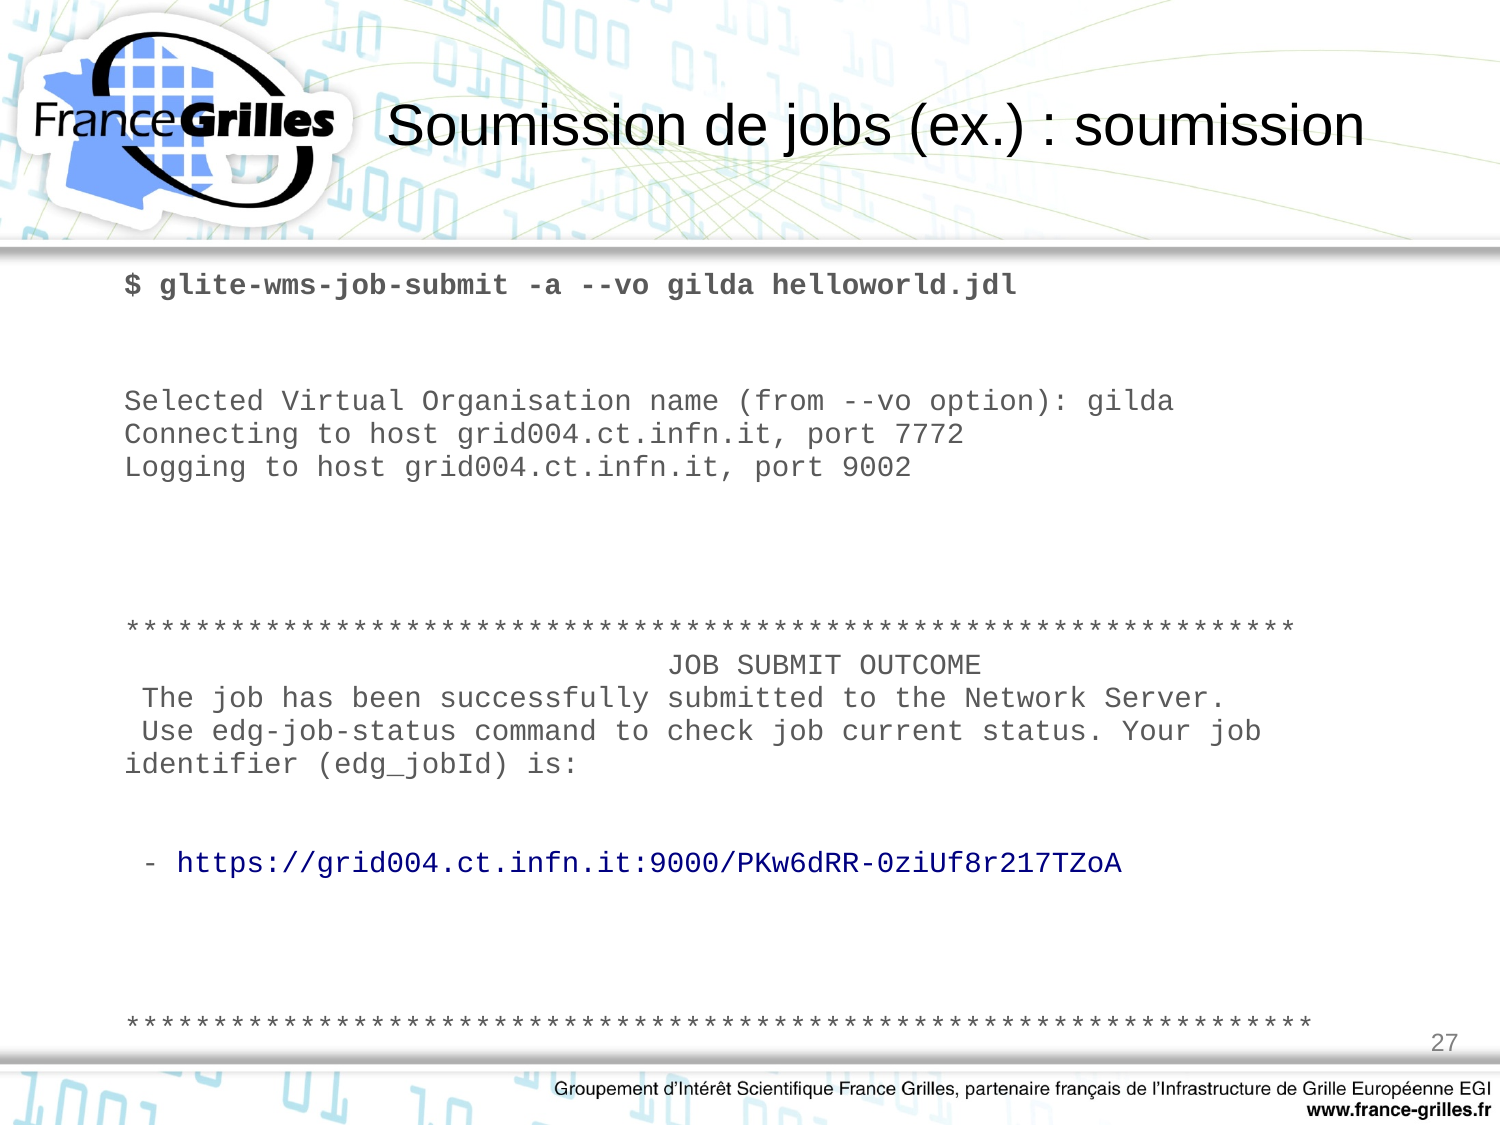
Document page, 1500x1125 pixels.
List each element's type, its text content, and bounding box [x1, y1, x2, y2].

title Soumission de jobs (ex.) : soumission [372, 7, 1459, 244]
picture [0, 0, 1500, 1125]
list $ glite-wms-job-submit -a --vo gilda helloworld.jdl Selected Virtual Organisation name (from --vo option): gilda Connecting to host grid004.ct.infn.it, port 7772 Logging to host grid004.ct.infn.it, port 9002 ******************************************************************* JOB SUBMIT OUTCOME The job has been successfully submitted to the Network Server. Use edg-job-status command to check job current status. Your job identifier (edg_jobId) is: - https://grid004.ct.infn.it:9000/PKw6dRR-0ziUf8r217TZoA ******************************************************************** [53, 262, 1459, 1054]
